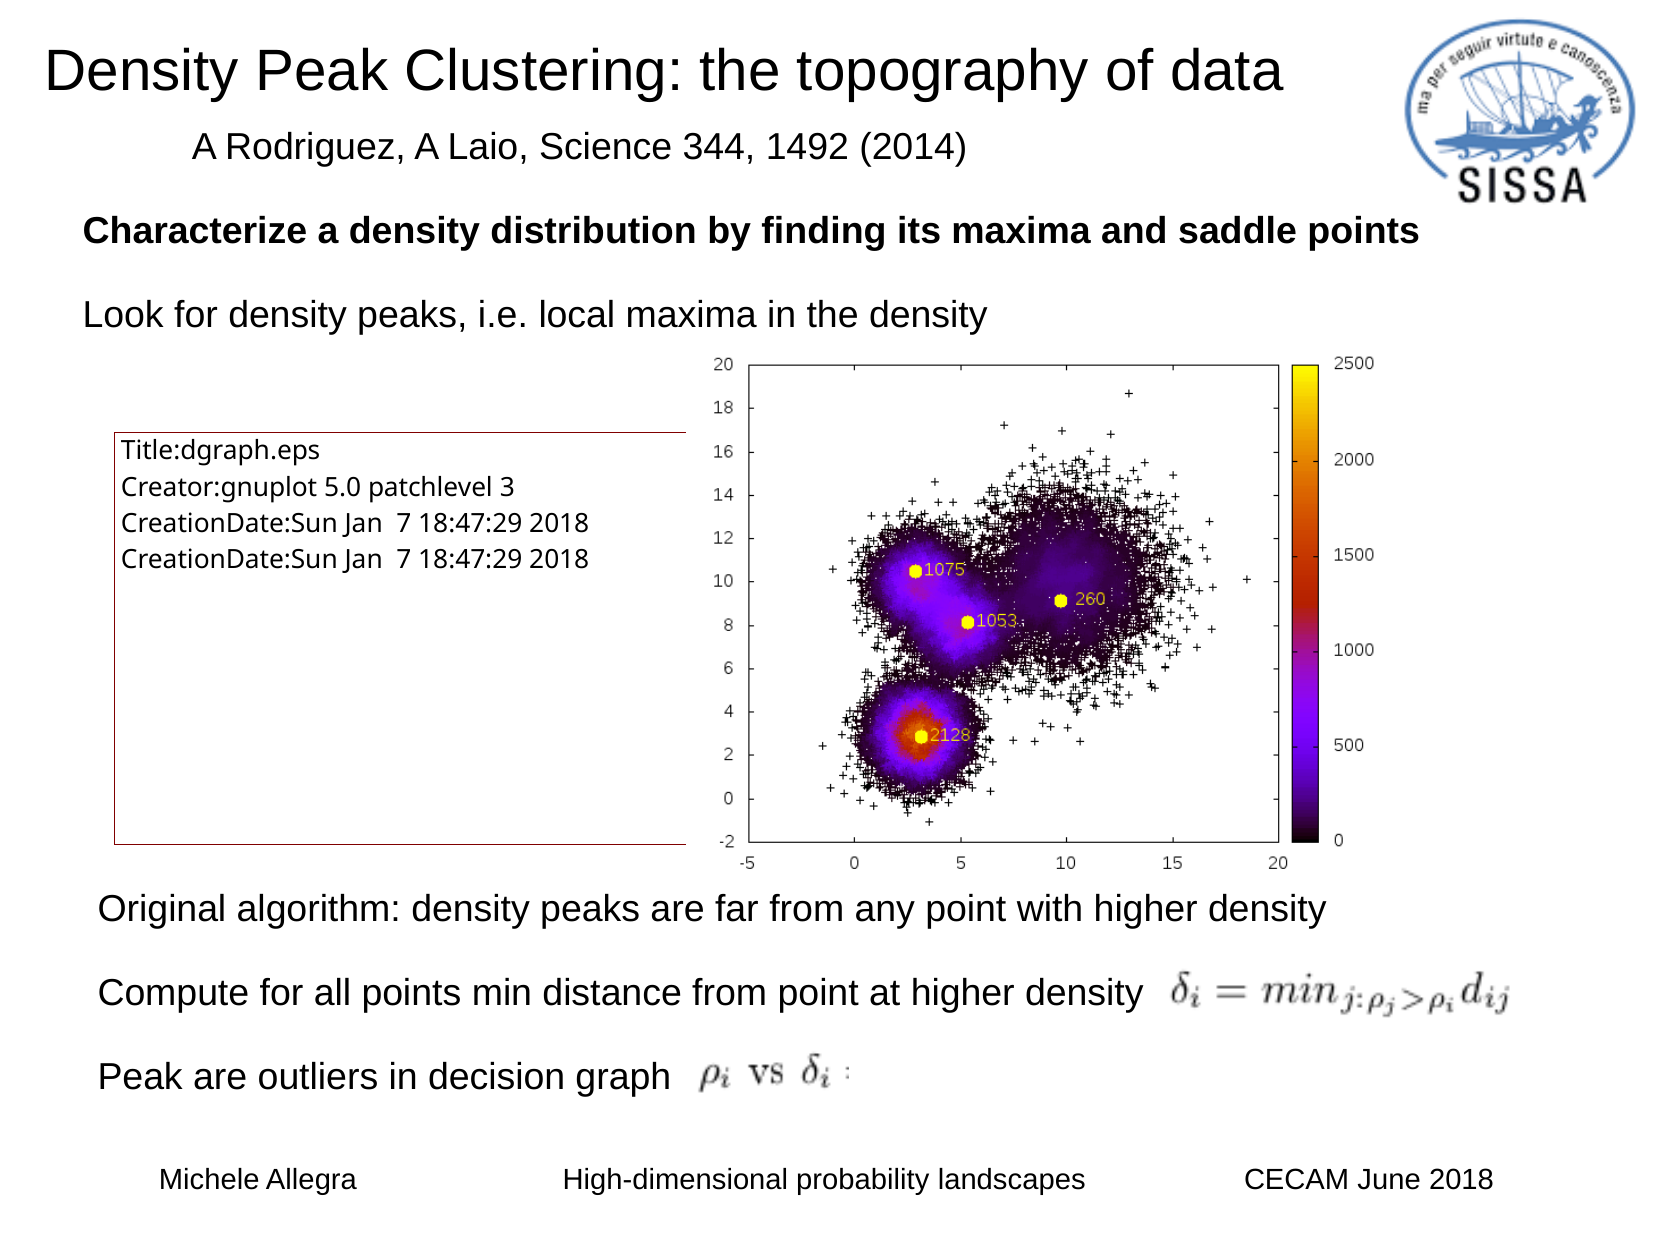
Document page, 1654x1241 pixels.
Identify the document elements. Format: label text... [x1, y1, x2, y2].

title Density Peak Clustering: the topography of data [17, 37, 1329, 168]
picture [681, 1034, 849, 1123]
picture [1391, 16, 1652, 207]
text_box A Rodriguez, A Laio, Science 344, 1492 (2014) [177, 118, 1111, 217]
text_box Original algorithm: density peaks are far from any point with higher density Compute for all points min distance from point at higher density Peak are outliers in decision graph [82, 879, 1382, 1189]
picture [1166, 958, 1538, 1046]
title Michele Allegra High-dimensional probability landscapes CECAM June 2018 [82, 1141, 1571, 1217]
subtitle Characterize a density distribution by finding its maxima and saddle points Look for density peaks, i.e. local maxima in the density [82, 167, 1571, 882]
picture [112, 342, 1412, 886]
